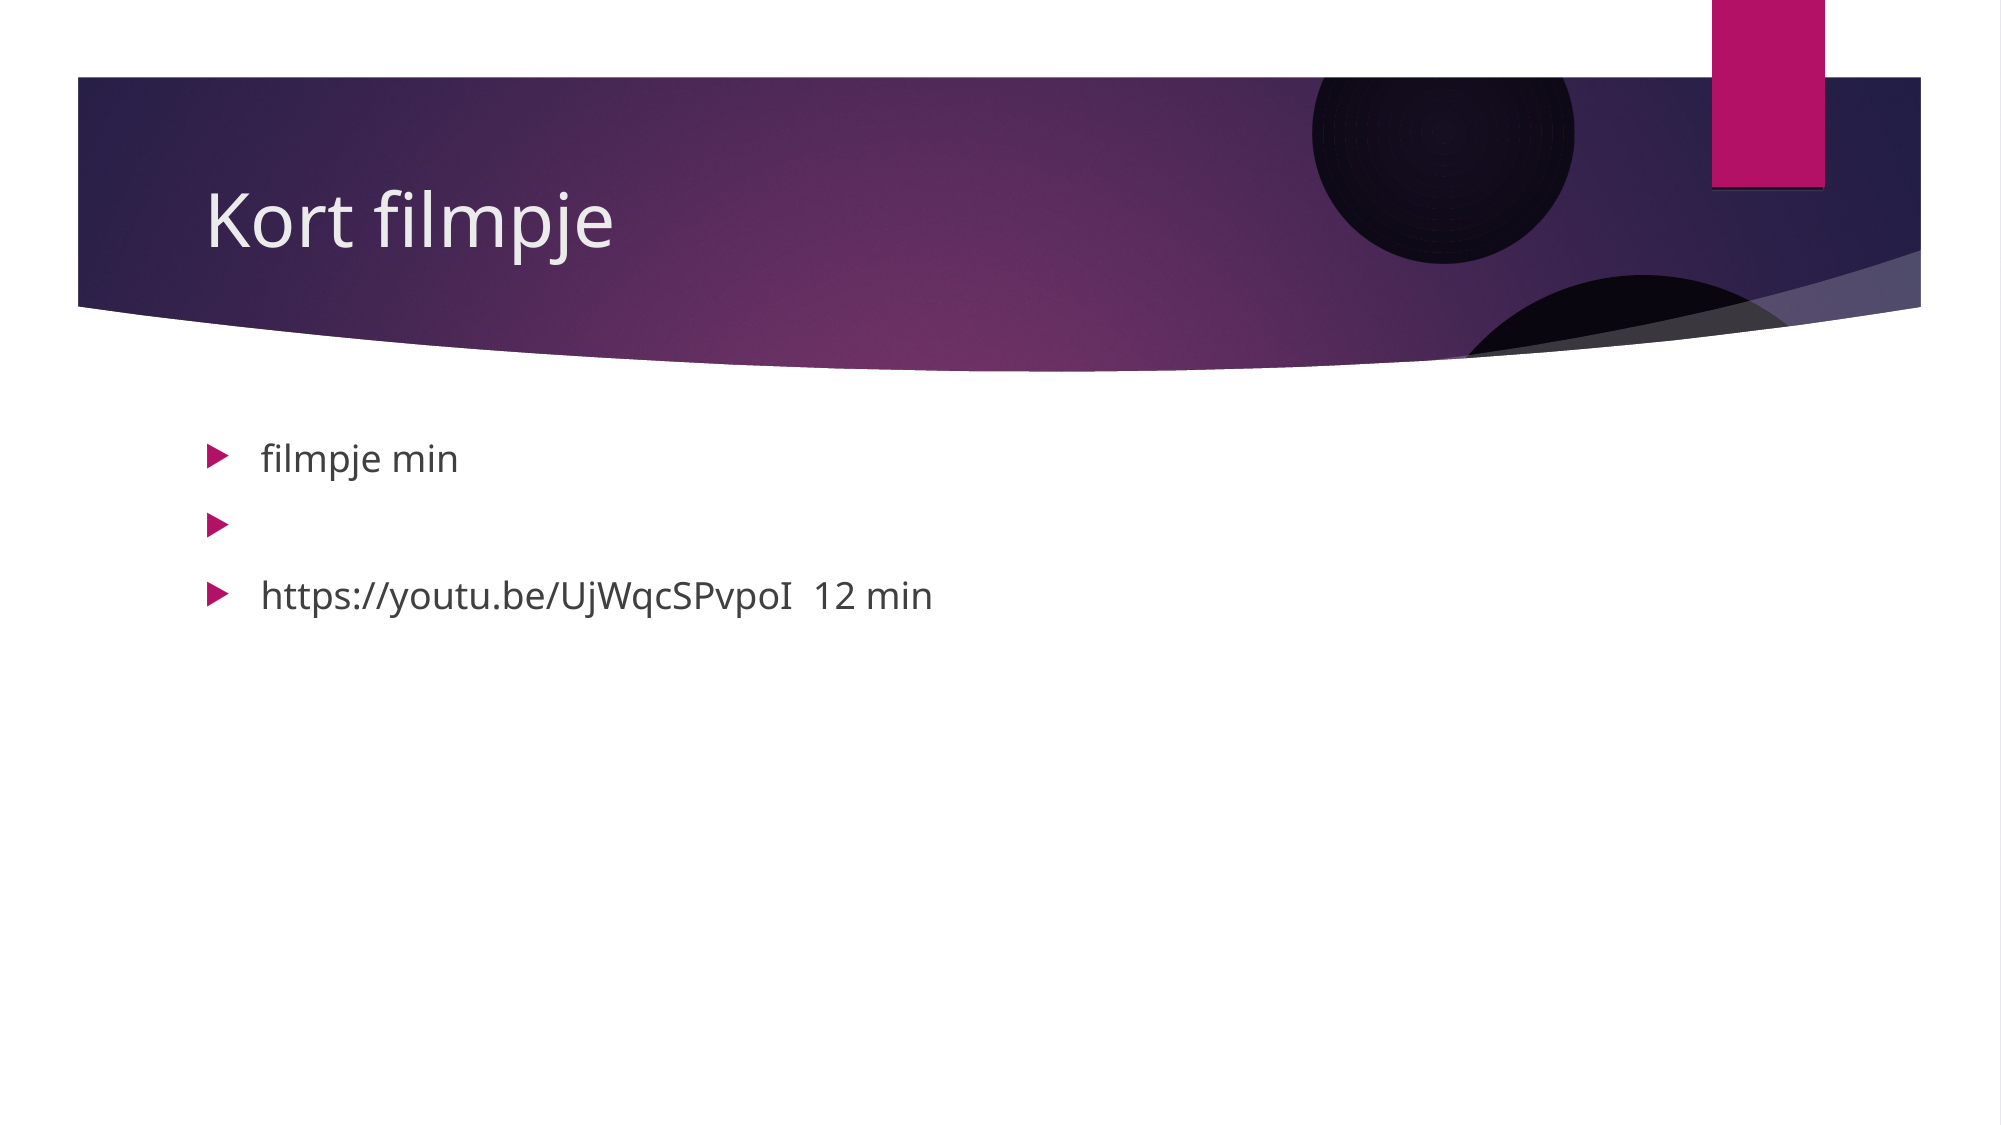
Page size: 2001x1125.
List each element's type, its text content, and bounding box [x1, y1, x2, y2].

title Kort filmpje [189, 159, 1627, 276]
list filmpje min https://youtu.be/UjWqcSPvpoI 12 min [189, 427, 1638, 988]
